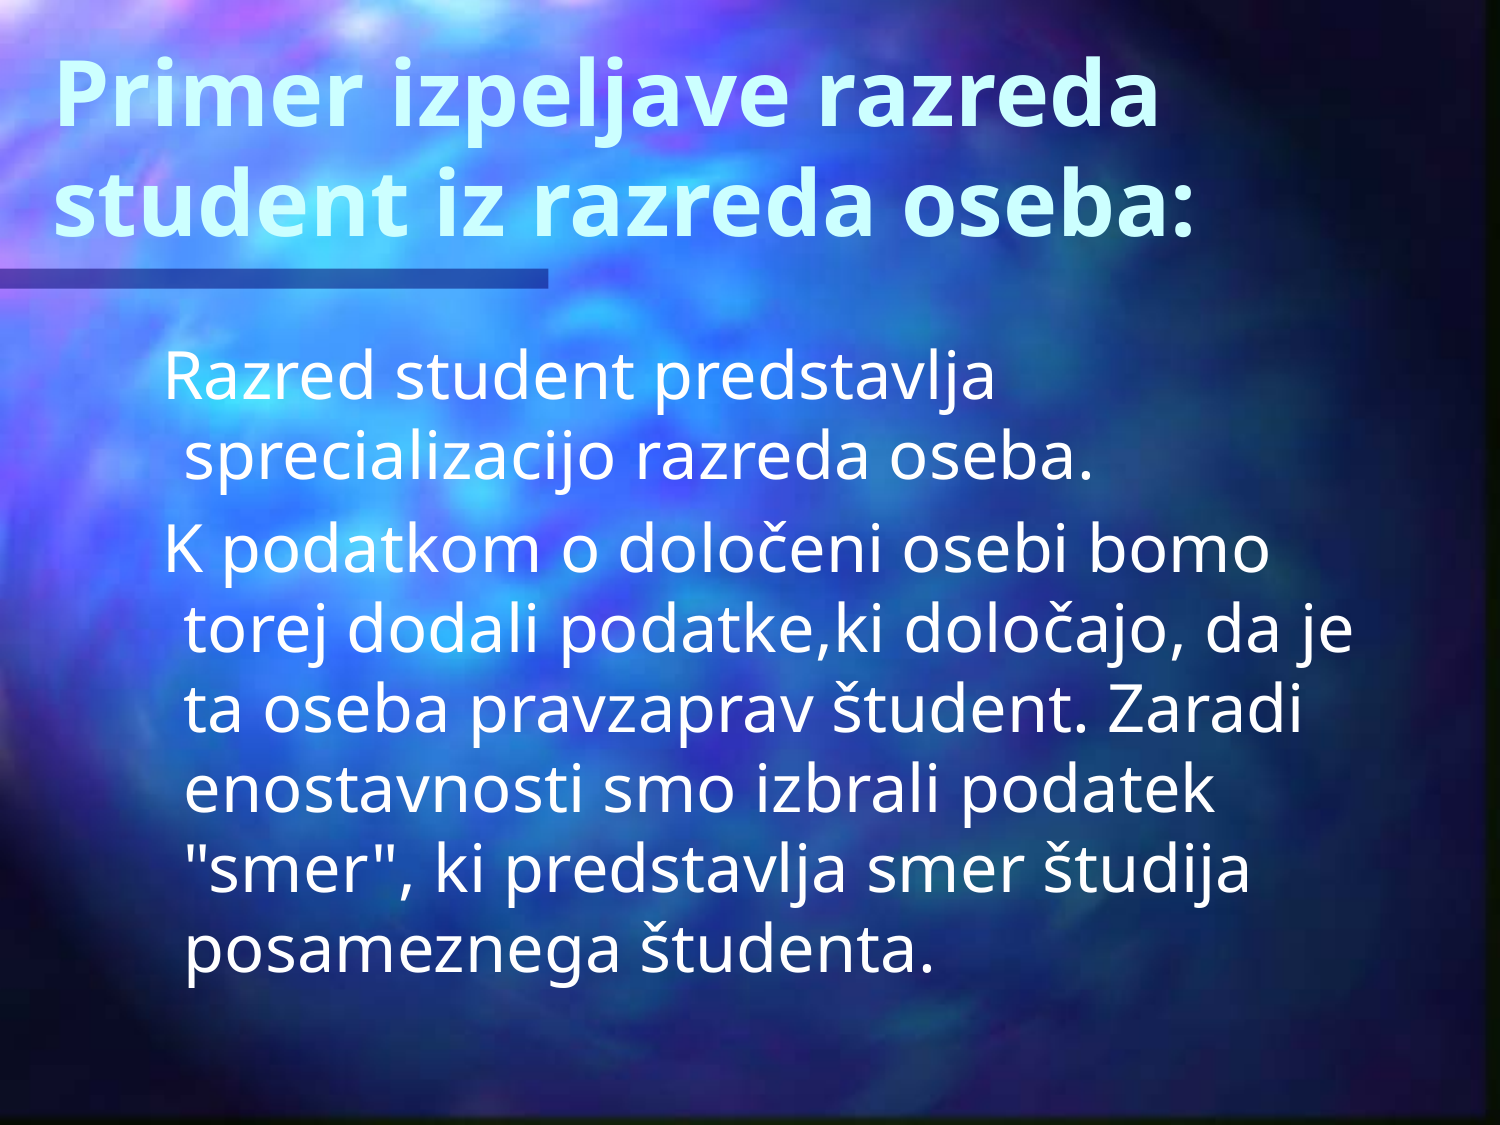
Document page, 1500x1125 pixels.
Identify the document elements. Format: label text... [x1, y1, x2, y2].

title Primer izpeljave razreda student iz razreda oseba: [37, 75, 1313, 263]
list Razred student predstavlja sprecializacijo razreda oseba. K podatkom o določeni osebi bomo torej dodali podatke,ki določajo, da je ta oseba pravzaprav študent. Zaradi enostavnosti smo izbrali podatek "smer", ki predstavlja smer študija posameznega študenta. [112, 324, 1388, 1000]
picture [0, 0, 1500, 1125]
